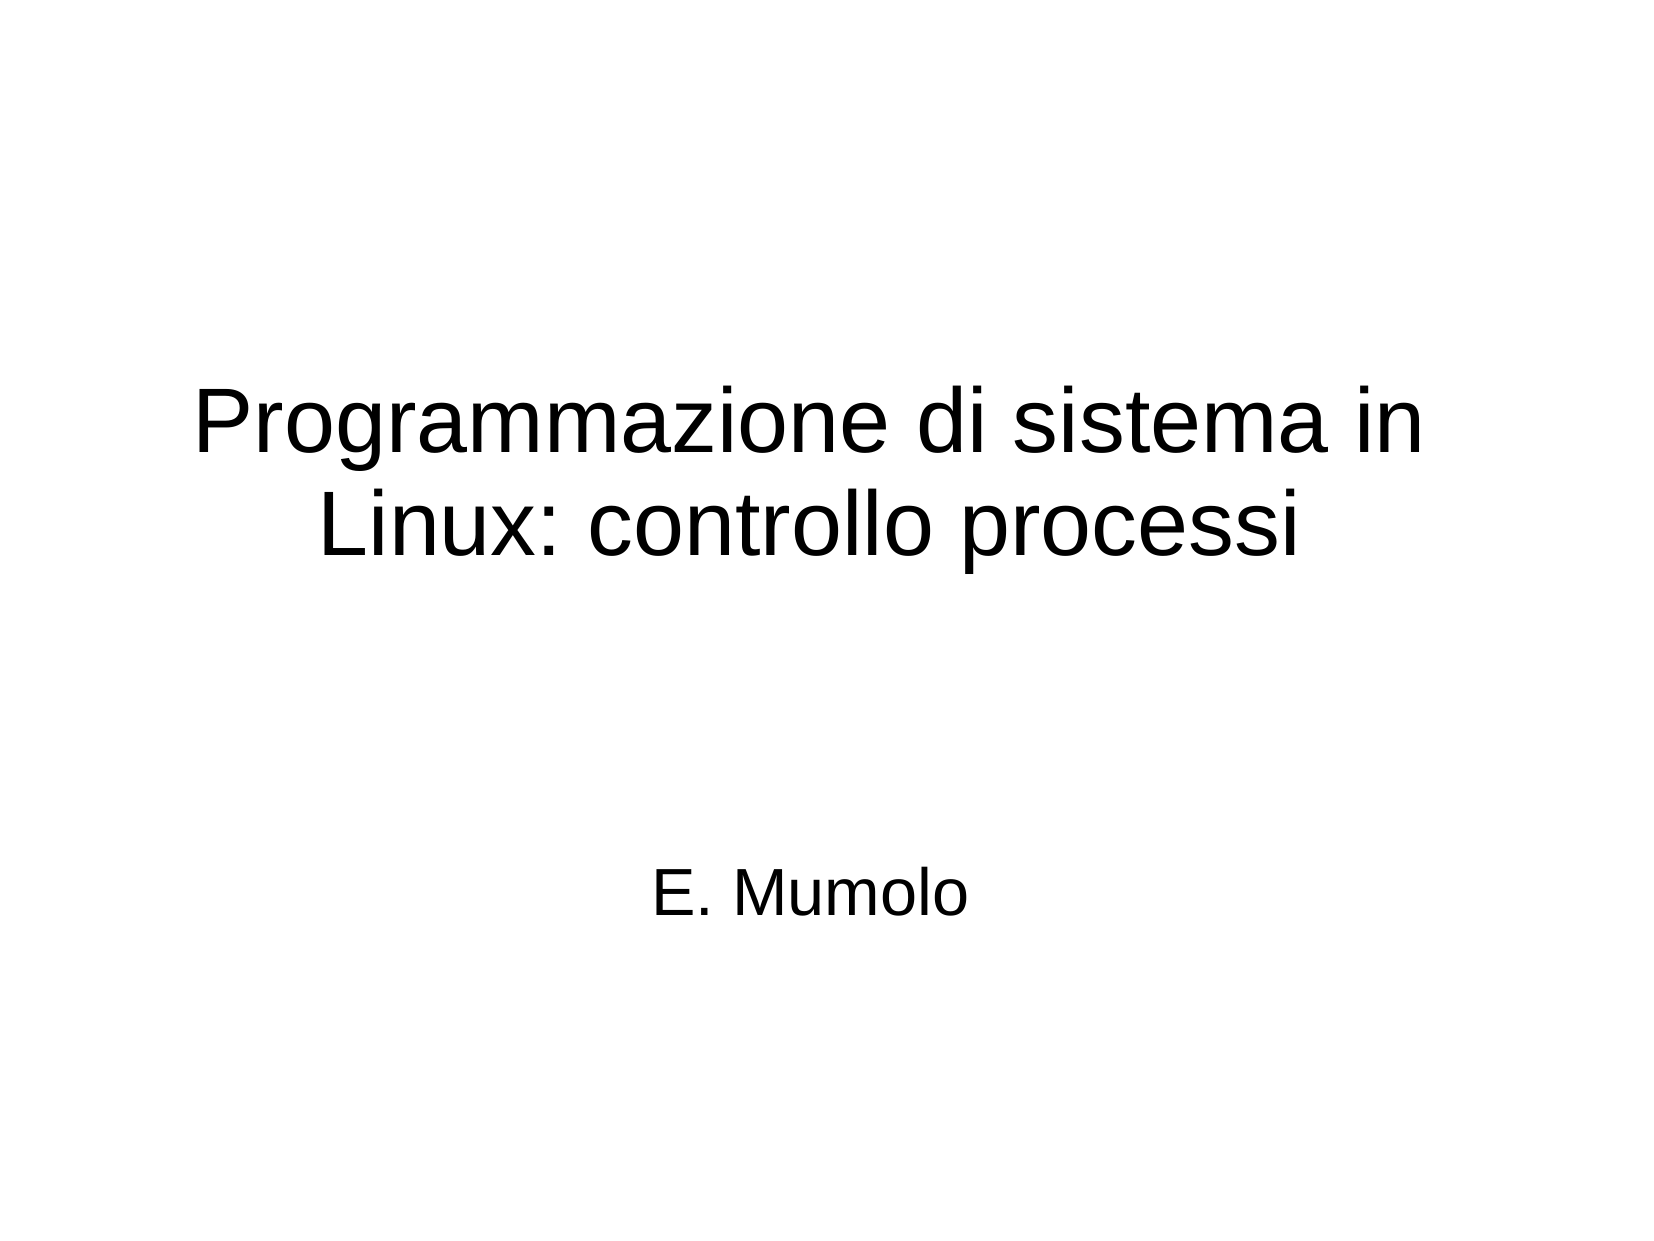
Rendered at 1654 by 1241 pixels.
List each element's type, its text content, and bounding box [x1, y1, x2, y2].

subtitle Programmazione di sistema in Linux: controllo processi E. Mumolo [82, 290, 1538, 1010]
